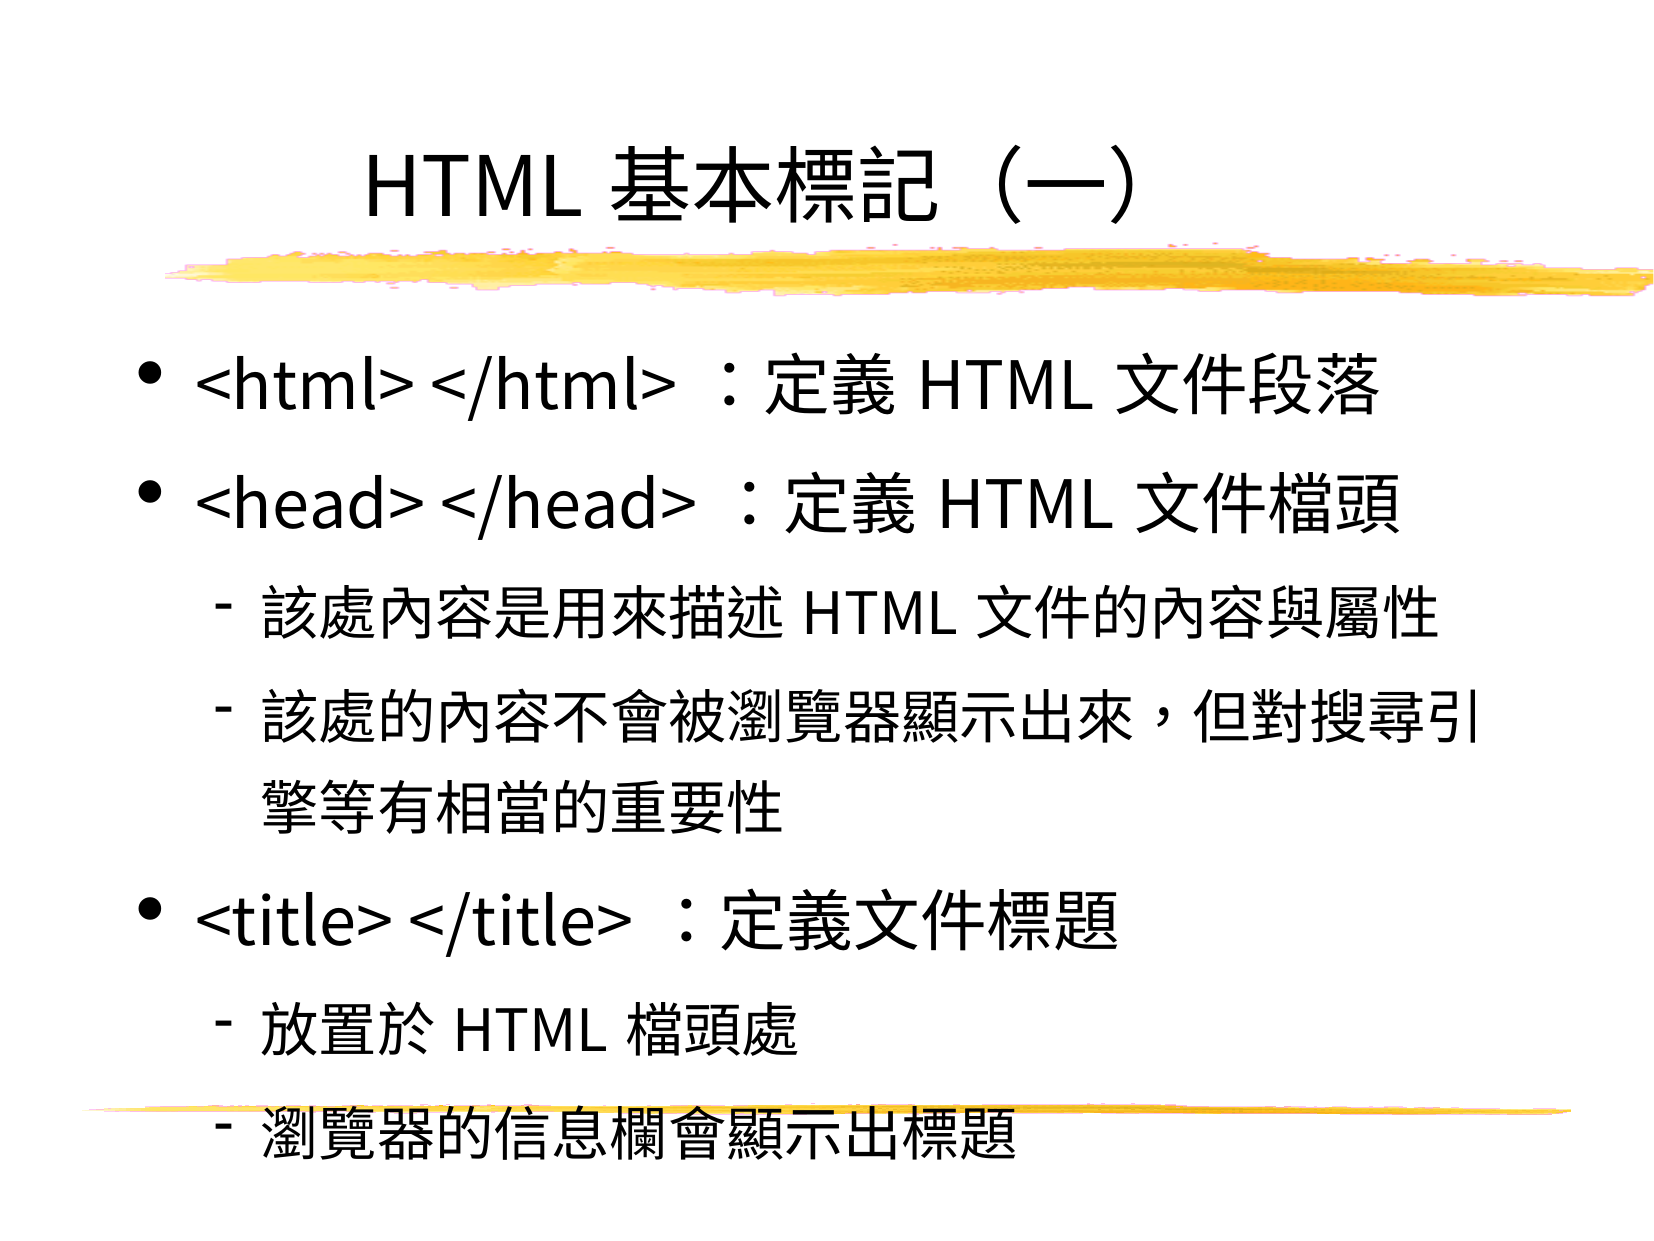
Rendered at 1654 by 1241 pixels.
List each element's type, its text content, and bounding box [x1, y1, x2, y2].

title HTML基本標記（一） [73, 41, 1479, 249]
picture [969, 1112, 980, 1116]
picture [82, 1102, 1571, 1117]
picture [165, 237, 1654, 308]
picture [279, 1109, 291, 1117]
picture [690, 1111, 705, 1117]
picture [735, 1112, 752, 1116]
picture [413, 1112, 424, 1117]
picture [388, 1112, 399, 1117]
list <html> </html>：定義HTML文件段落 <head> </head>：定義HTML文件檔頭 該處內容是用來描述HTML文件的內容與屬性 該處的內容不會被瀏覽器顯示出來，但對搜尋引擎等有相當的重要性 <title> </title>：定義文件標題 放置於HTML檔頭處 瀏覽器的信息欄會顯示出標題 [124, 316, 1530, 1061]
